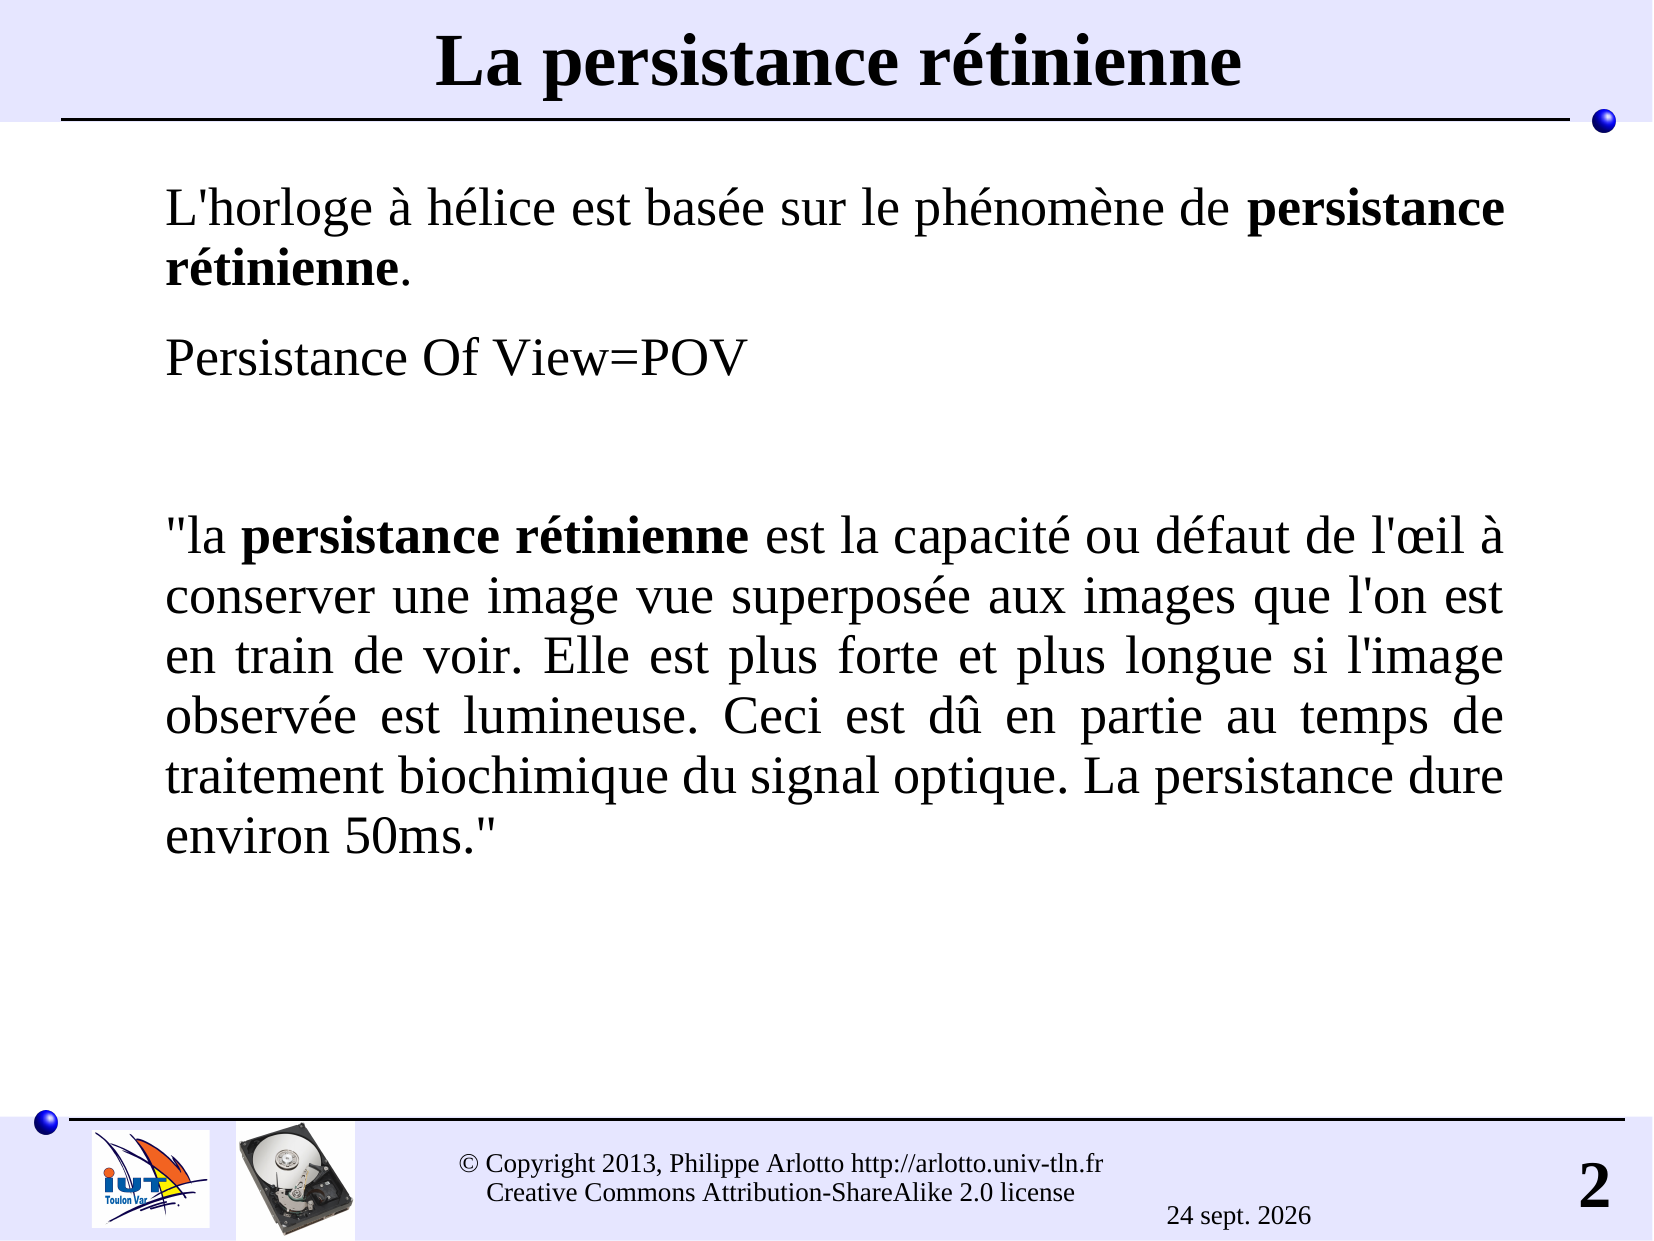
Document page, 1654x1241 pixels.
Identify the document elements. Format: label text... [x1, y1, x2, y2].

title La persistance rétinienne [95, 11, 1585, 110]
list L'horloge à hélice est basée sur le phénomène de persistance rétinienne. Persistance Of View=POV "la persistance rétinienne est la capacité ou défaut de l'œil à conserver une image vue superposée aux images que l'on est en train de voir. Elle est plus forte et plus longue si l'image observée est lumineuse. Ceci est dû en partie au temps de traitement biochimique du signal optique. La persistance dure environ 50ms." [94, 177, 1506, 1028]
picture [236, 1121, 355, 1241]
